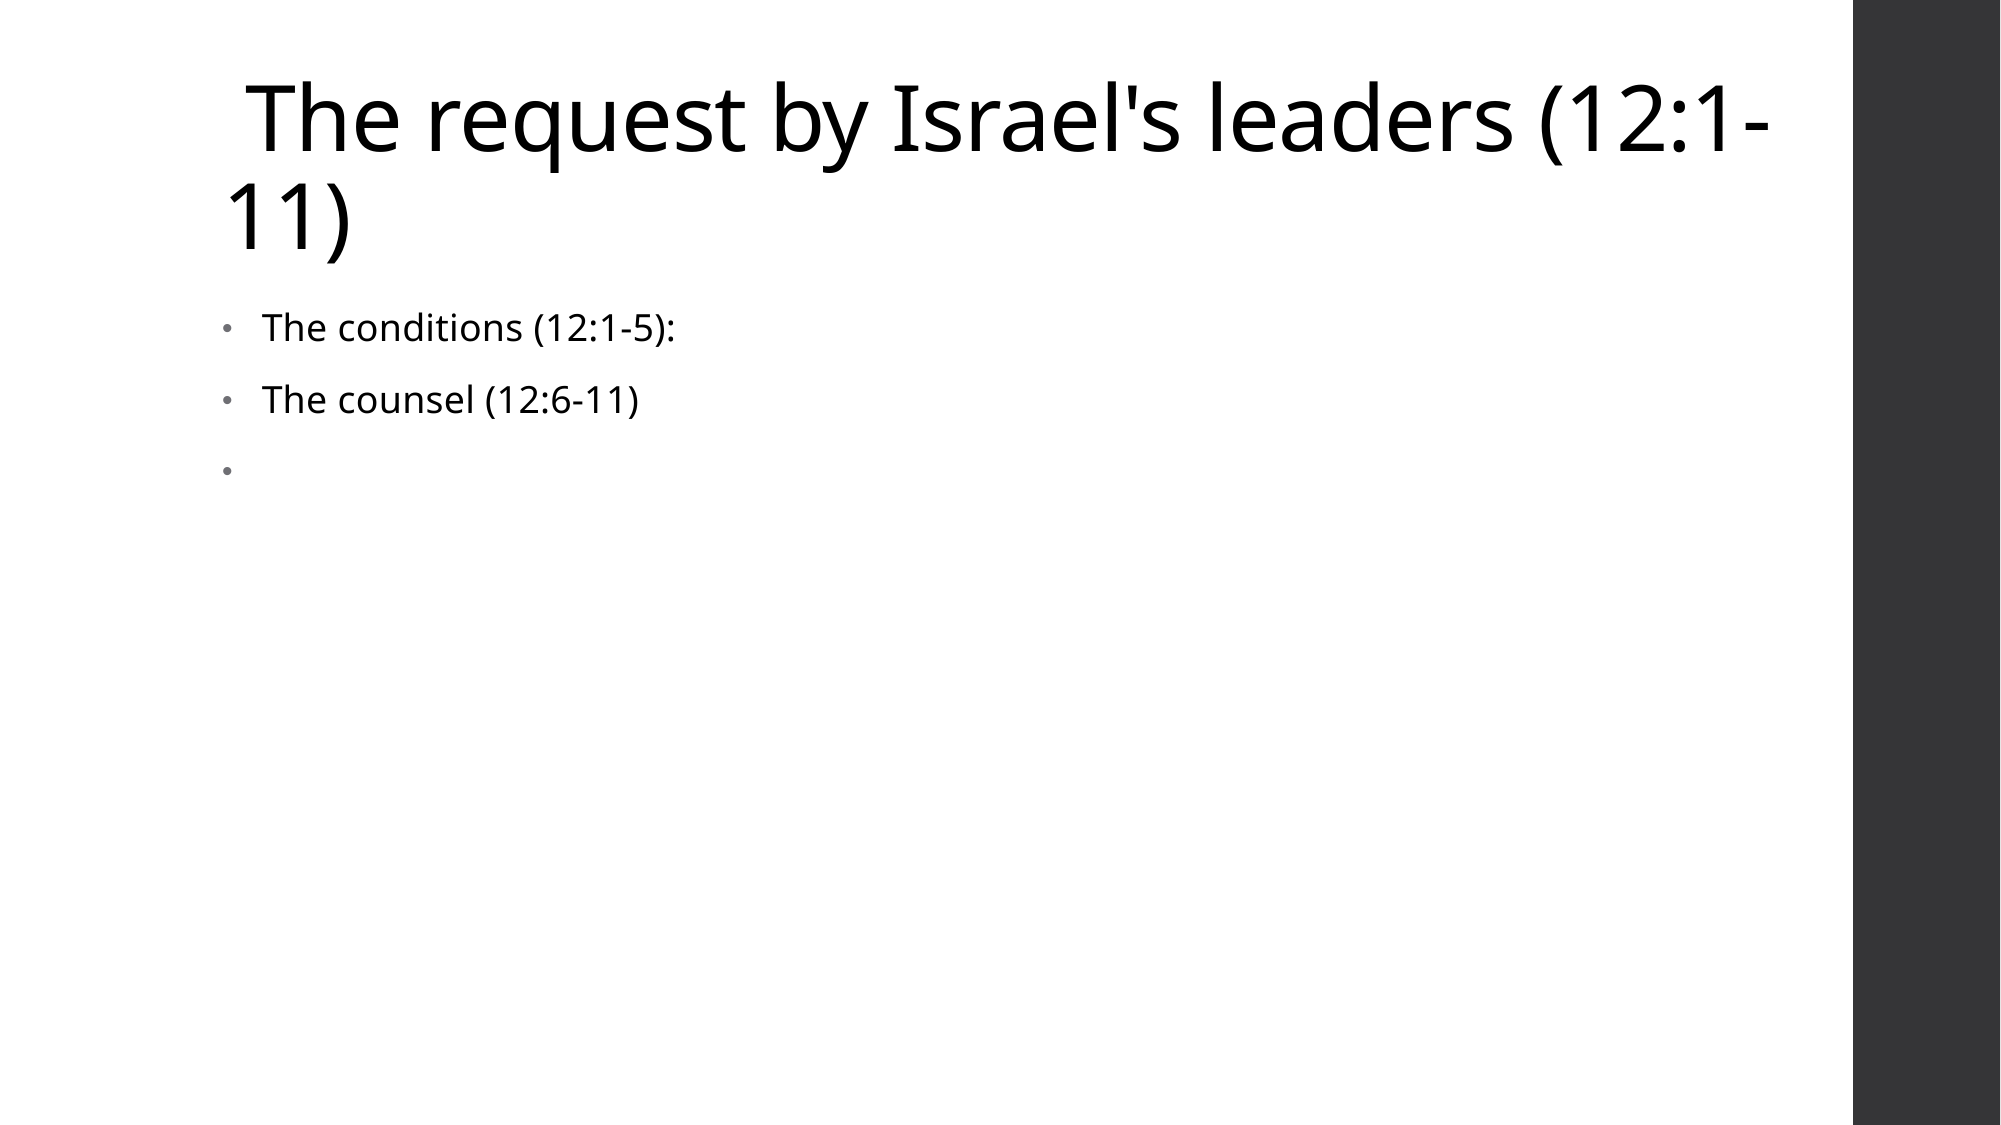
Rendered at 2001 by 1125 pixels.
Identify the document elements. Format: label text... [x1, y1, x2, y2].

title The request by Israel's leaders (12:1-11) [206, 60, 1797, 278]
list The conditions (12:1-5): The counsel (12:6-11) [206, 299, 1617, 1014]
